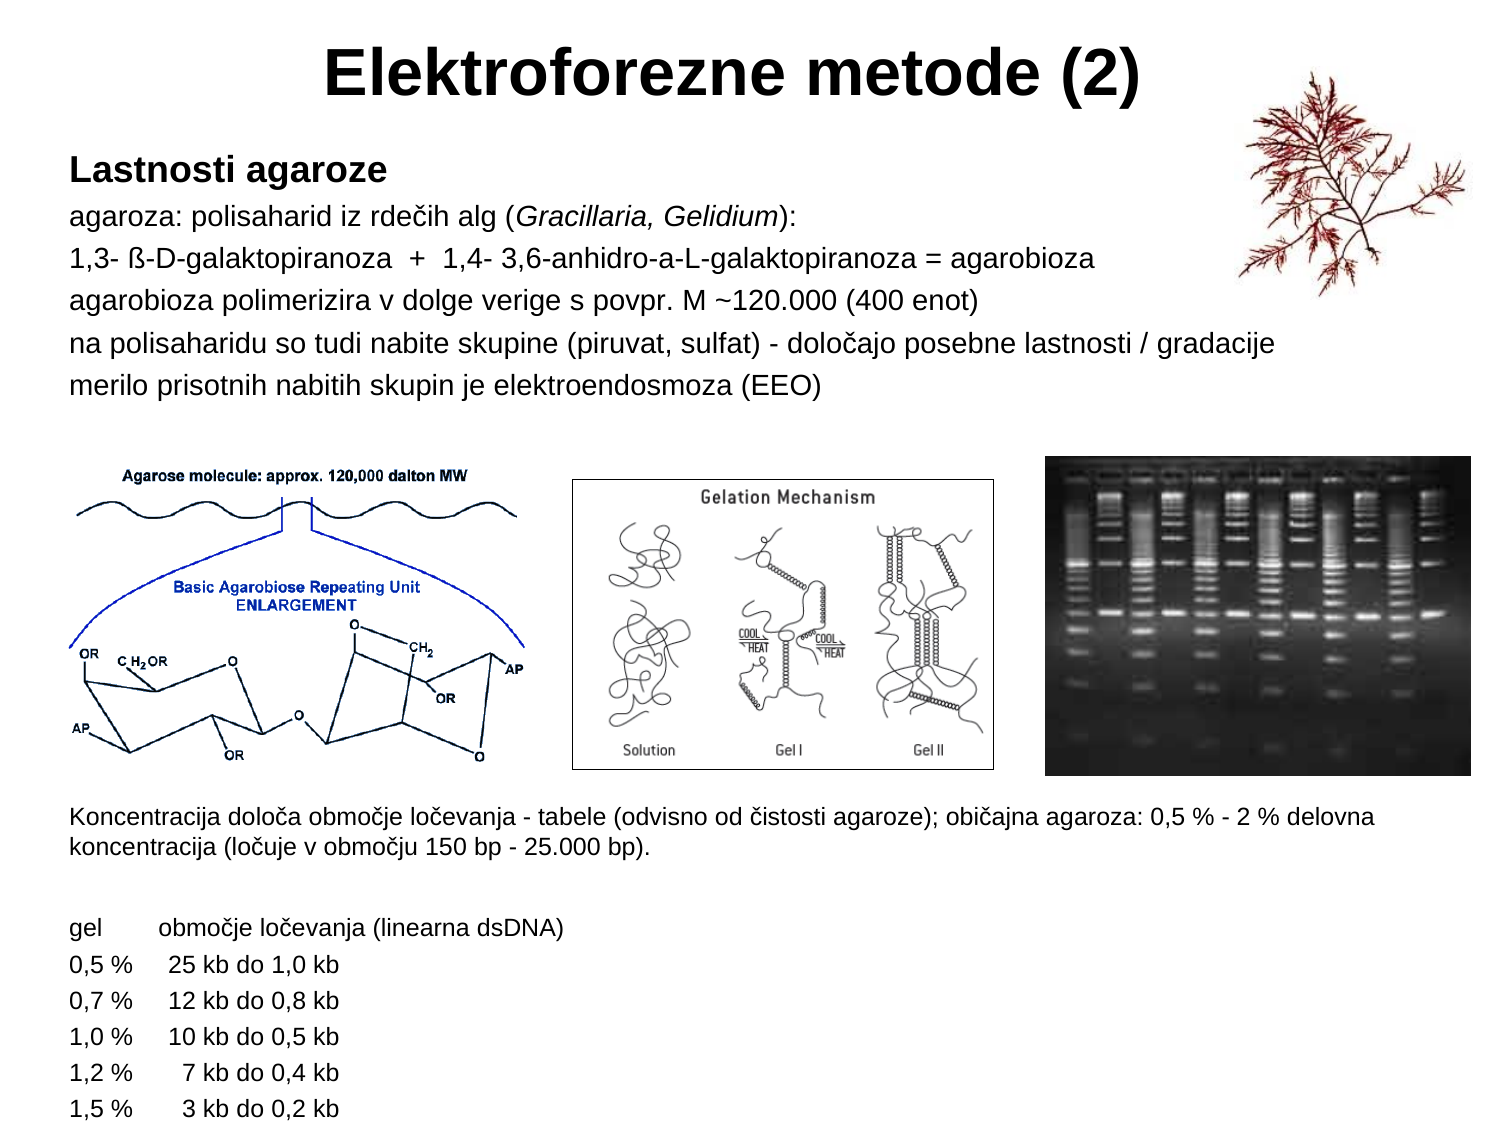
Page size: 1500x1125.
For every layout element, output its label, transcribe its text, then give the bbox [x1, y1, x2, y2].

picture [1045, 456, 1471, 776]
picture [572, 479, 993, 770]
title Elektroforezne metode (2) [99, 21, 1367, 117]
picture [64, 467, 528, 766]
picture [1234, 66, 1473, 300]
text_box Lastnosti agaroze agaroza: polisaharid iz rdečih alg (Gracillaria, Gelidium): 1,3- ß-D-galaktopiranoza + 1,4- 3,6-anhidro-a-L-galaktopiranoza = agarobioza agarobioza polimerizira v dolge verige s povpr. M ~120.000 (400 enot) na polisaharidu so tudi nabite skupine (piruvat, sulfat) - določajo posebne lastnosti / gradacije merilo prisotnih nabitih skupin je elektroendosmoza (EEO) Koncentracija določa območje ločevanja - tabele (odvisno od čistosti agaroze); običajna agaroza: 0,5 % - 2 % delovna koncentracija (ločuje v območju 150 bp - 25.000 bp). gel območje ločevanja (linearna dsDNA) 0,5 % 25 kb do 1,0 kb 0,7 % 12 kb do 0,8 kb 1,0 % 10 kb do 0,5 kb 1,2 % 7 kb do 0,4 kb 1,5 % 3 kb do 0,2 kb [54, 137, 1449, 1125]
